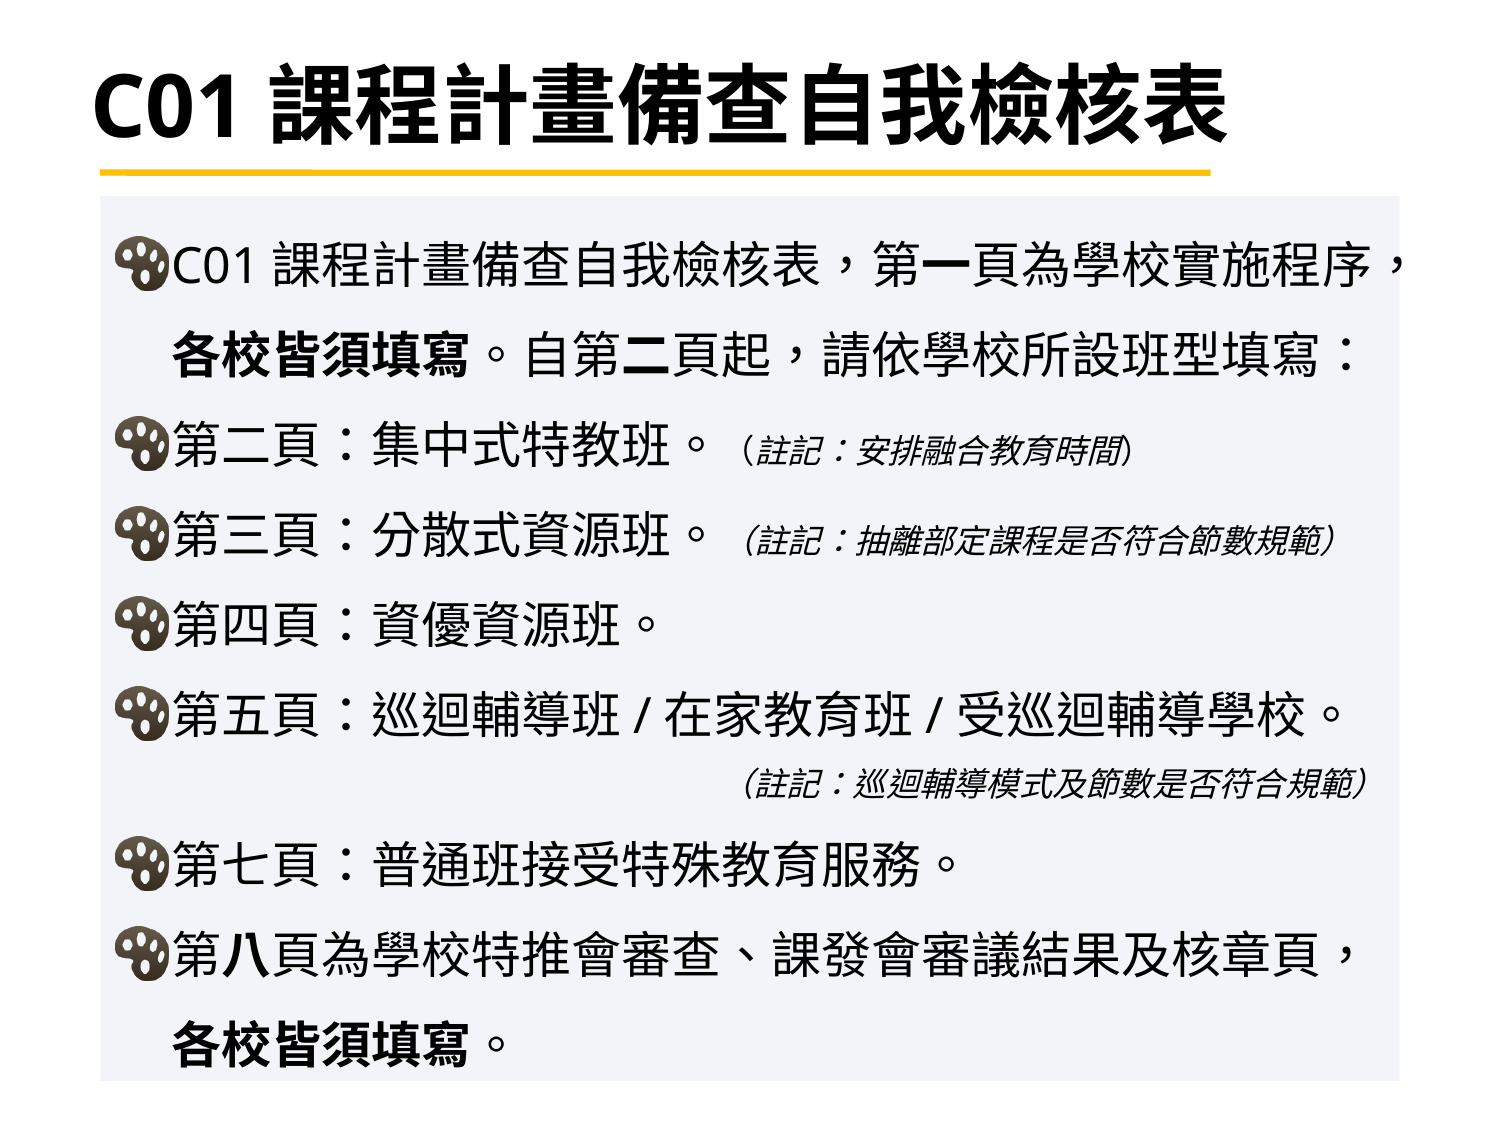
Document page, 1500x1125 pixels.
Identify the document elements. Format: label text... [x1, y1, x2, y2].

picture [115, 506, 169, 561]
picture [115, 596, 169, 651]
picture [115, 836, 169, 891]
text_box C01課程計畫備查自我檢核表，第一頁為學校實施程序，各校皆須填寫。自第二頁起，請依學校所設班型填寫： 第二頁：集中式特教班。（註記：安排融合教育時間） 第三頁：分散式資源班。（註記：抽離部定課程是否符合節數規範） 第四頁：資優資源班。 第五頁：巡迴輔導班/在家教育班/受巡迴輔導學校。 （註記：巡迴輔導模式及節數是否符合規範） 第七頁：普通班接受特殊教育服務。 第八頁為學校特推會審查、課發會審議結果及核章頁，各校皆須填寫。 [100, 196, 1400, 1081]
text_box C01課程計畫備查自我檢核表 [75, 42, 1245, 163]
picture [115, 416, 169, 471]
picture [115, 926, 169, 981]
picture [115, 686, 169, 741]
picture [115, 236, 169, 291]
